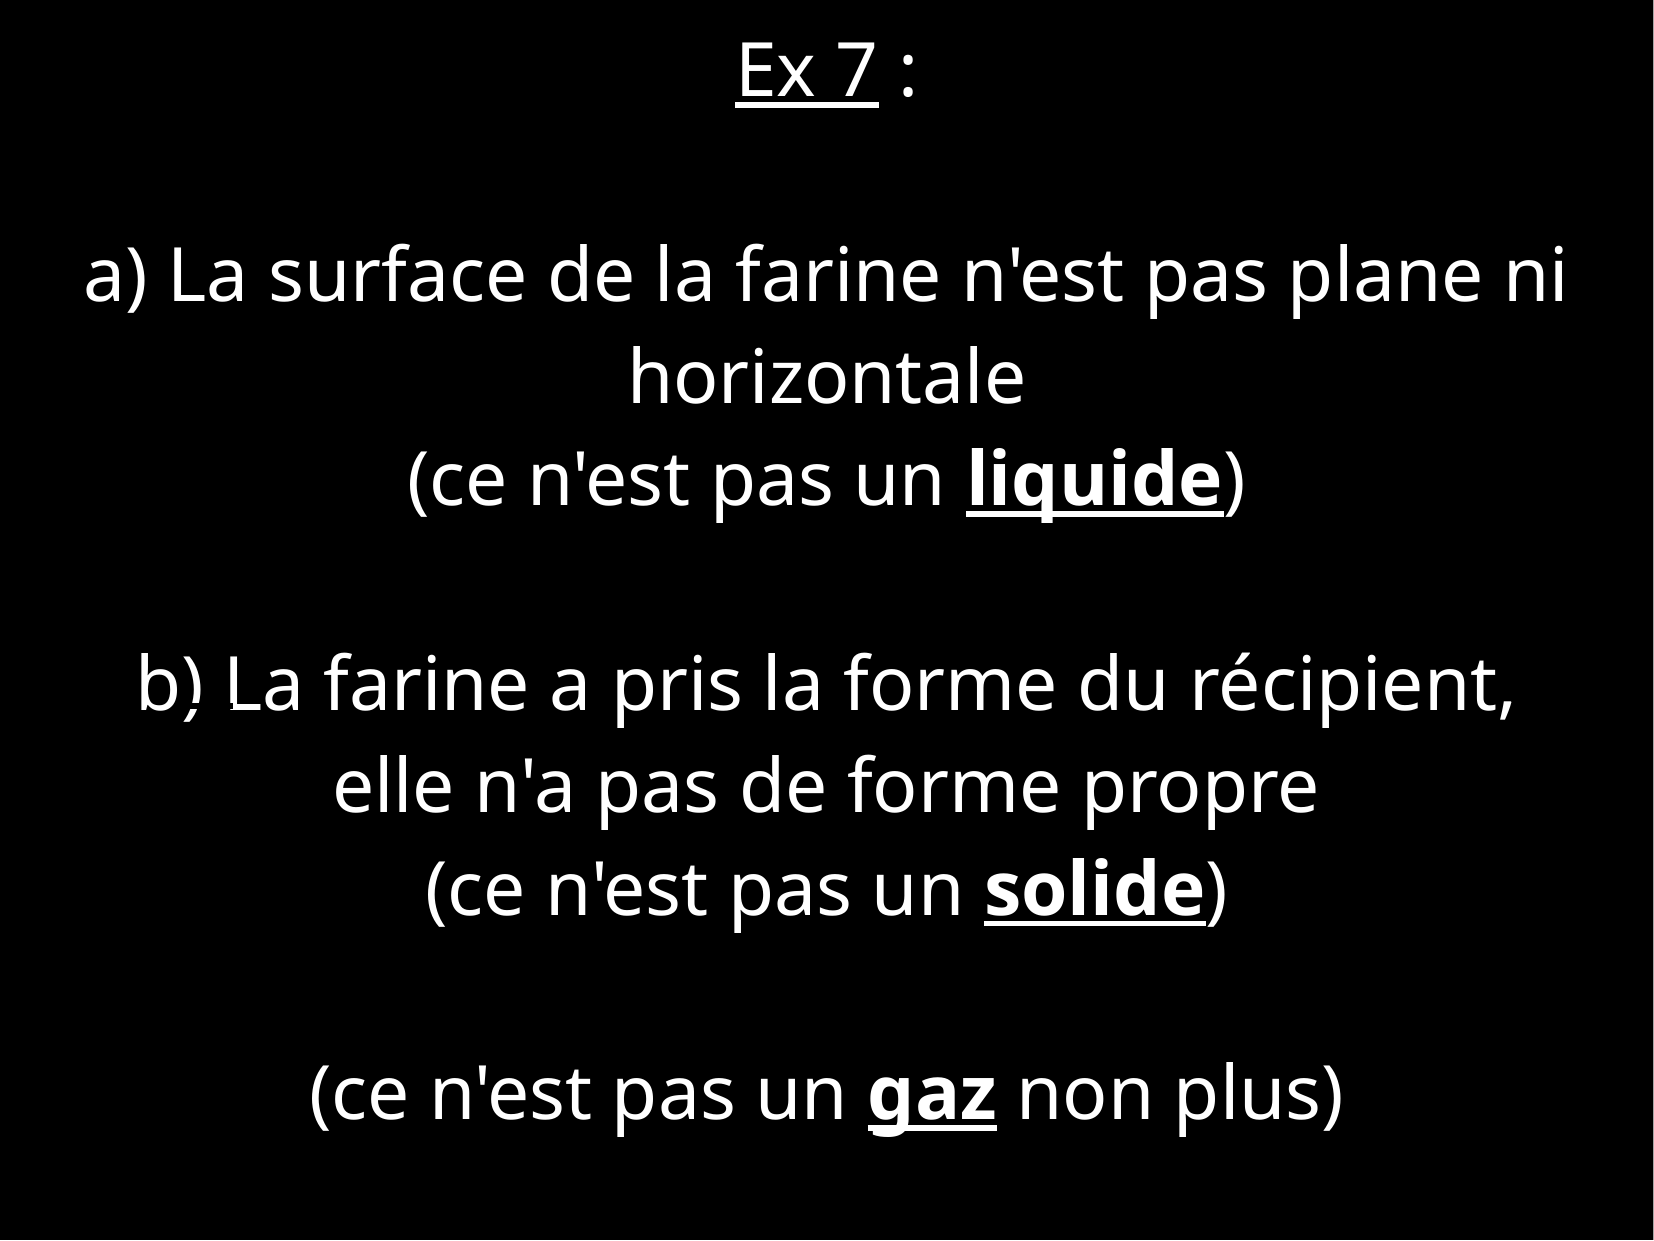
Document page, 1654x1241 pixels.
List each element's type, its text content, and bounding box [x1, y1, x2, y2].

subtitle Ex 7 : a) La surface de la farine n'est pas plane ni horizontale (ce n'est pas un liquide) b) La farine a pris la forme du récipient, elle n'a pas de forme propre (ce n'est pas un solide) (ce n'est pas un gaz non plus) [82, 4, 1571, 1154]
